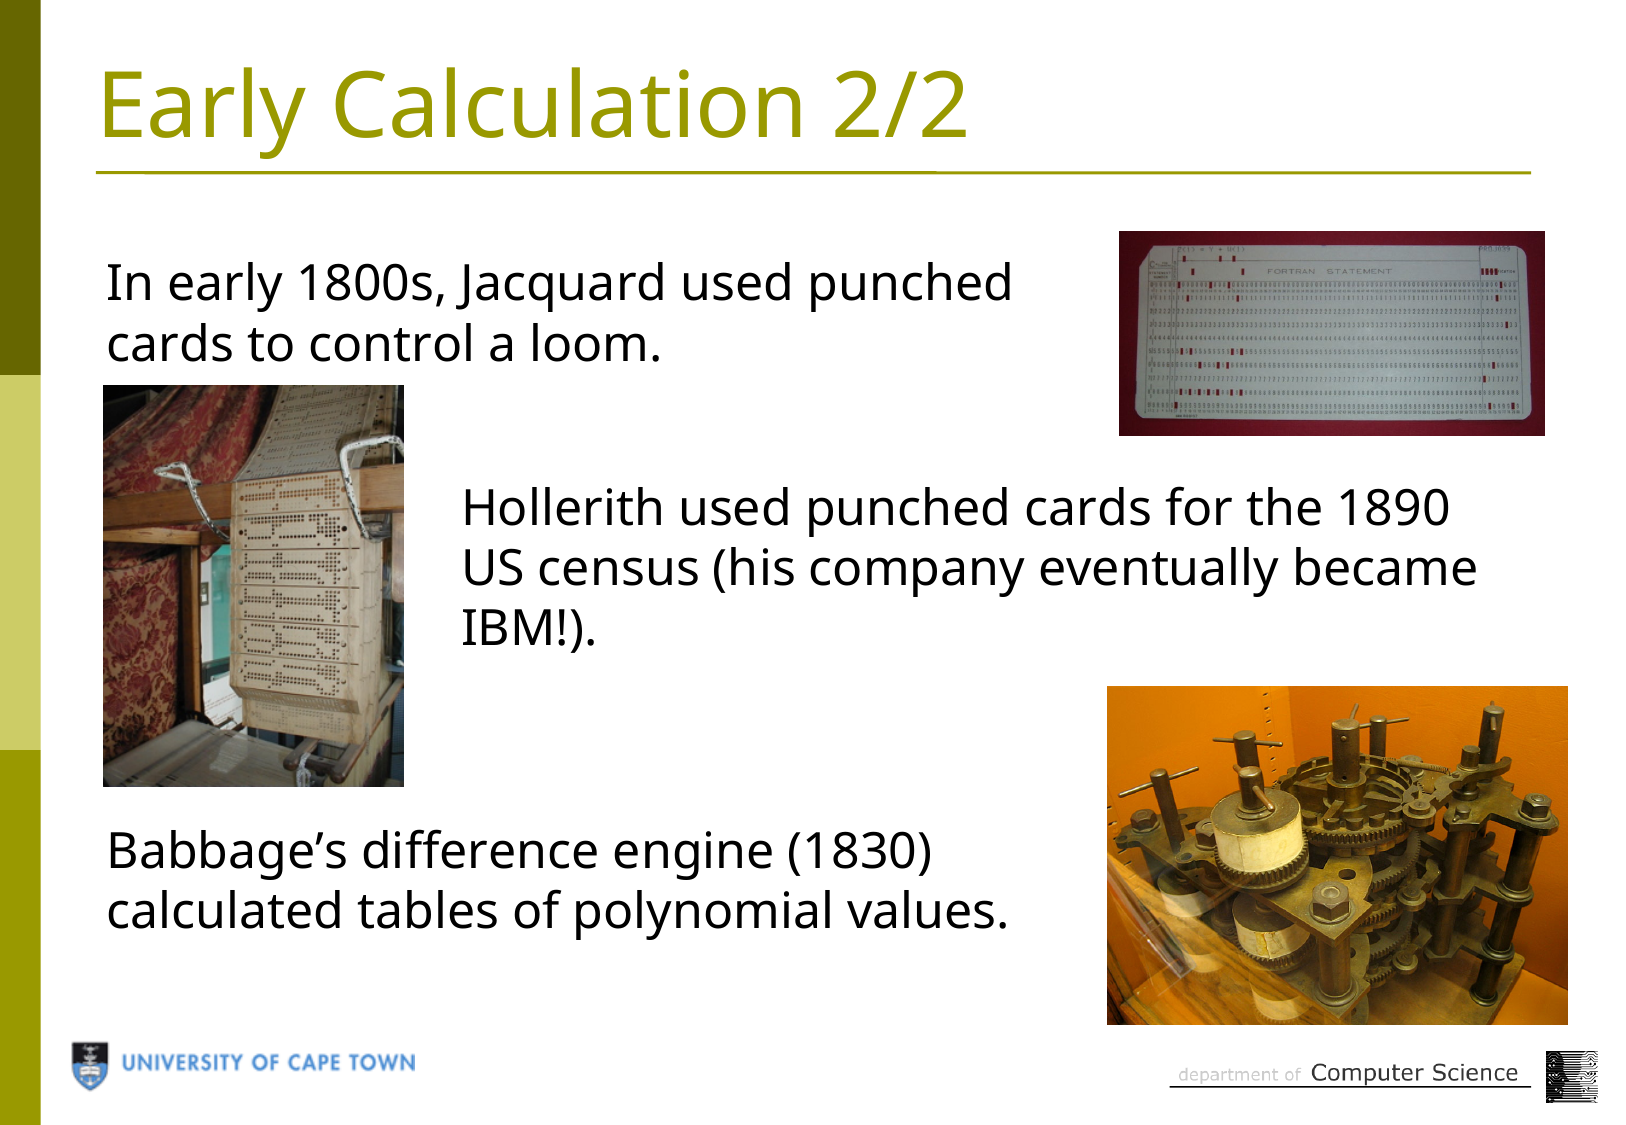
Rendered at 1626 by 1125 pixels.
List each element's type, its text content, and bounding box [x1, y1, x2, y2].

picture [1546, 1051, 1598, 1103]
text_box Babbage’s difference engine (1830) calculated tables of polynomial values. [91, 810, 1061, 1012]
picture [103, 385, 404, 787]
picture [61, 1024, 415, 1103]
picture [1107, 686, 1568, 1026]
picture [1119, 231, 1545, 436]
list In early 1800s, Jacquard used punched cards to control a loom. [91, 243, 1107, 386]
text_box Hollerith used punched cards for the 1890 US census (his company eventually became IBM!). [446, 467, 1498, 669]
title Early Calculation 2/2 [81, 45, 1544, 173]
picture [1169, 1043, 1532, 1091]
